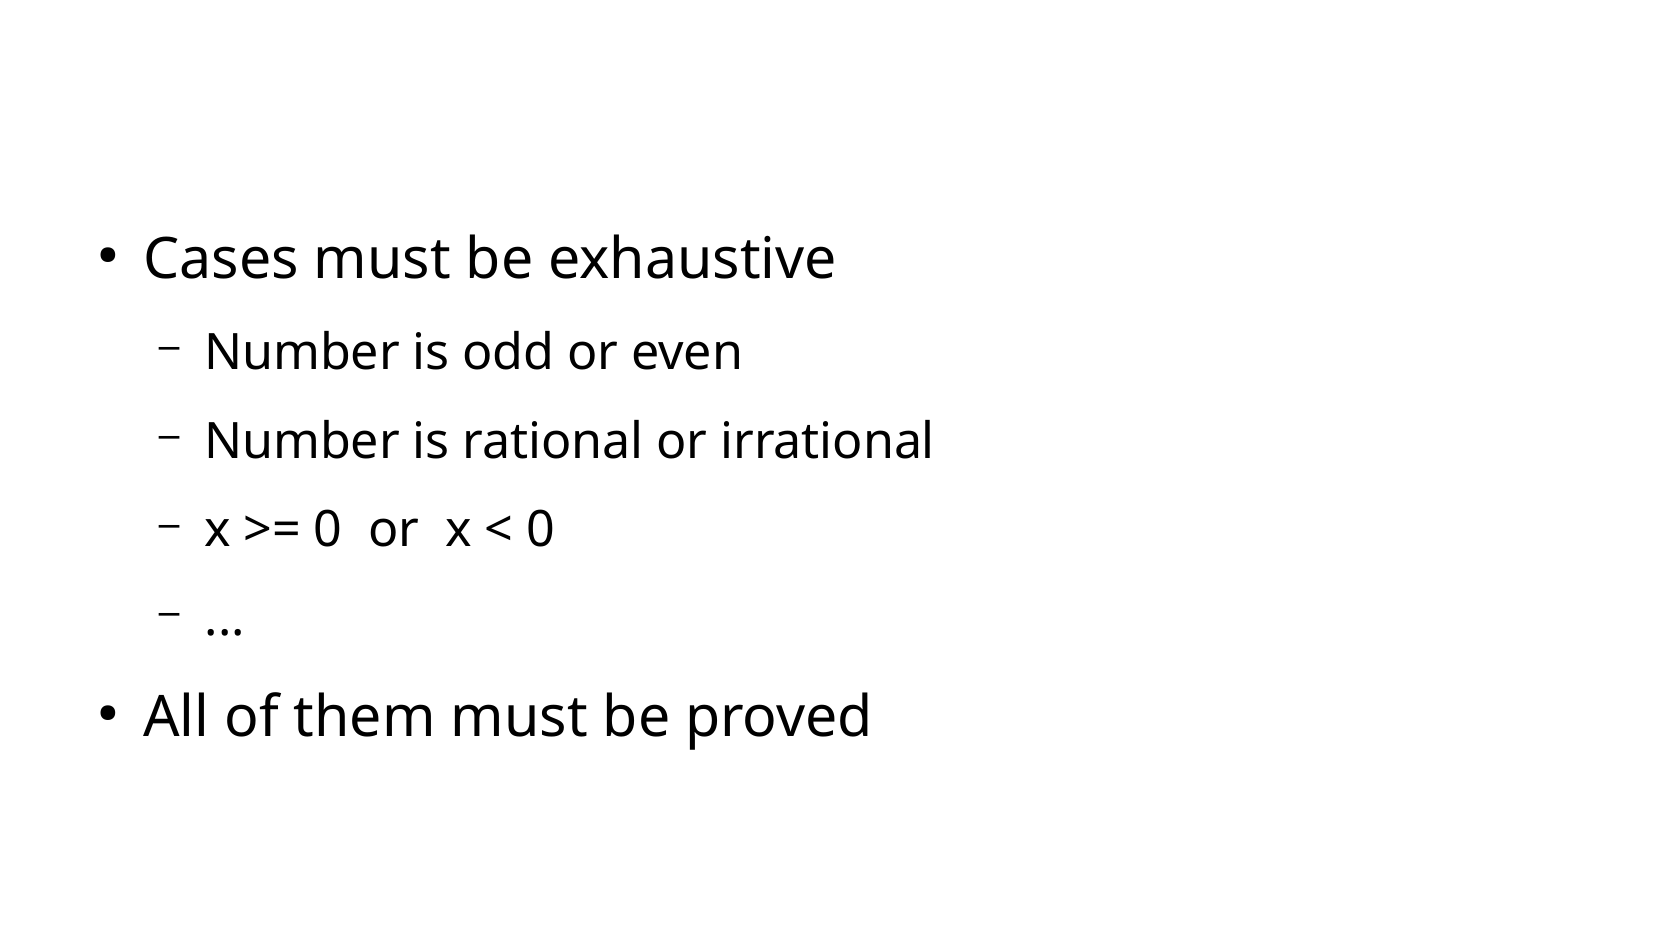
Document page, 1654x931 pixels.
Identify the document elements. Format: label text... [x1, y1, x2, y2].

list Cases must be exhaustive Number is odd or even Number is rational or irrational x >= 0 or x < 0 ... All of them must be proved [82, 217, 1571, 758]
